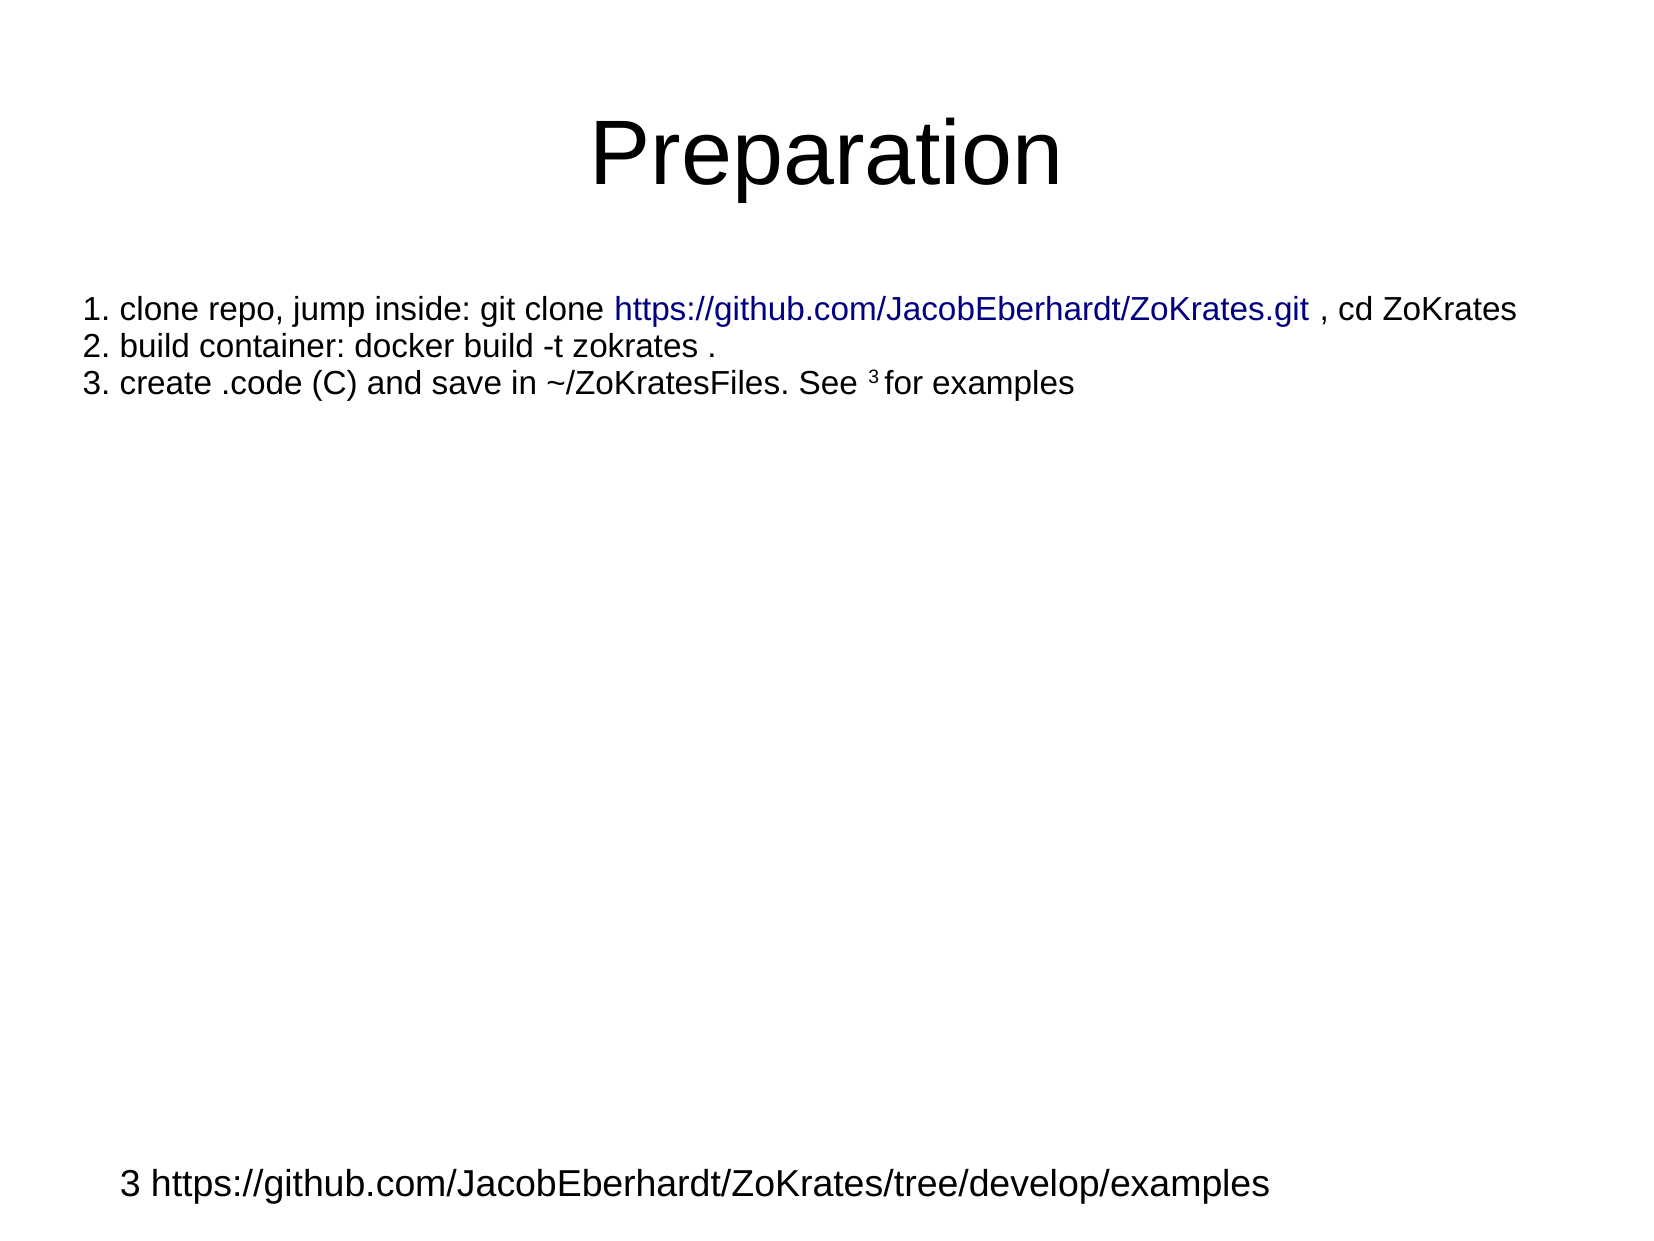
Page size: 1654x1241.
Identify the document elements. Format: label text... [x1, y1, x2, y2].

subtitle 1. clone repo, jump inside: git clone https://github.com/JacobEberhardt/ZoKrates.git , cd ZoKrates 2. build container: docker build -t zokrates . 3. create .code (C) and save in ~/ZoKratesFiles. See 3 for examples [82, 290, 1571, 1010]
title Preparation [82, 49, 1571, 257]
text_box 3 https://github.com/JacobEberhardt/ZoKrates/tree/develop/examples [105, 1155, 1286, 1212]
